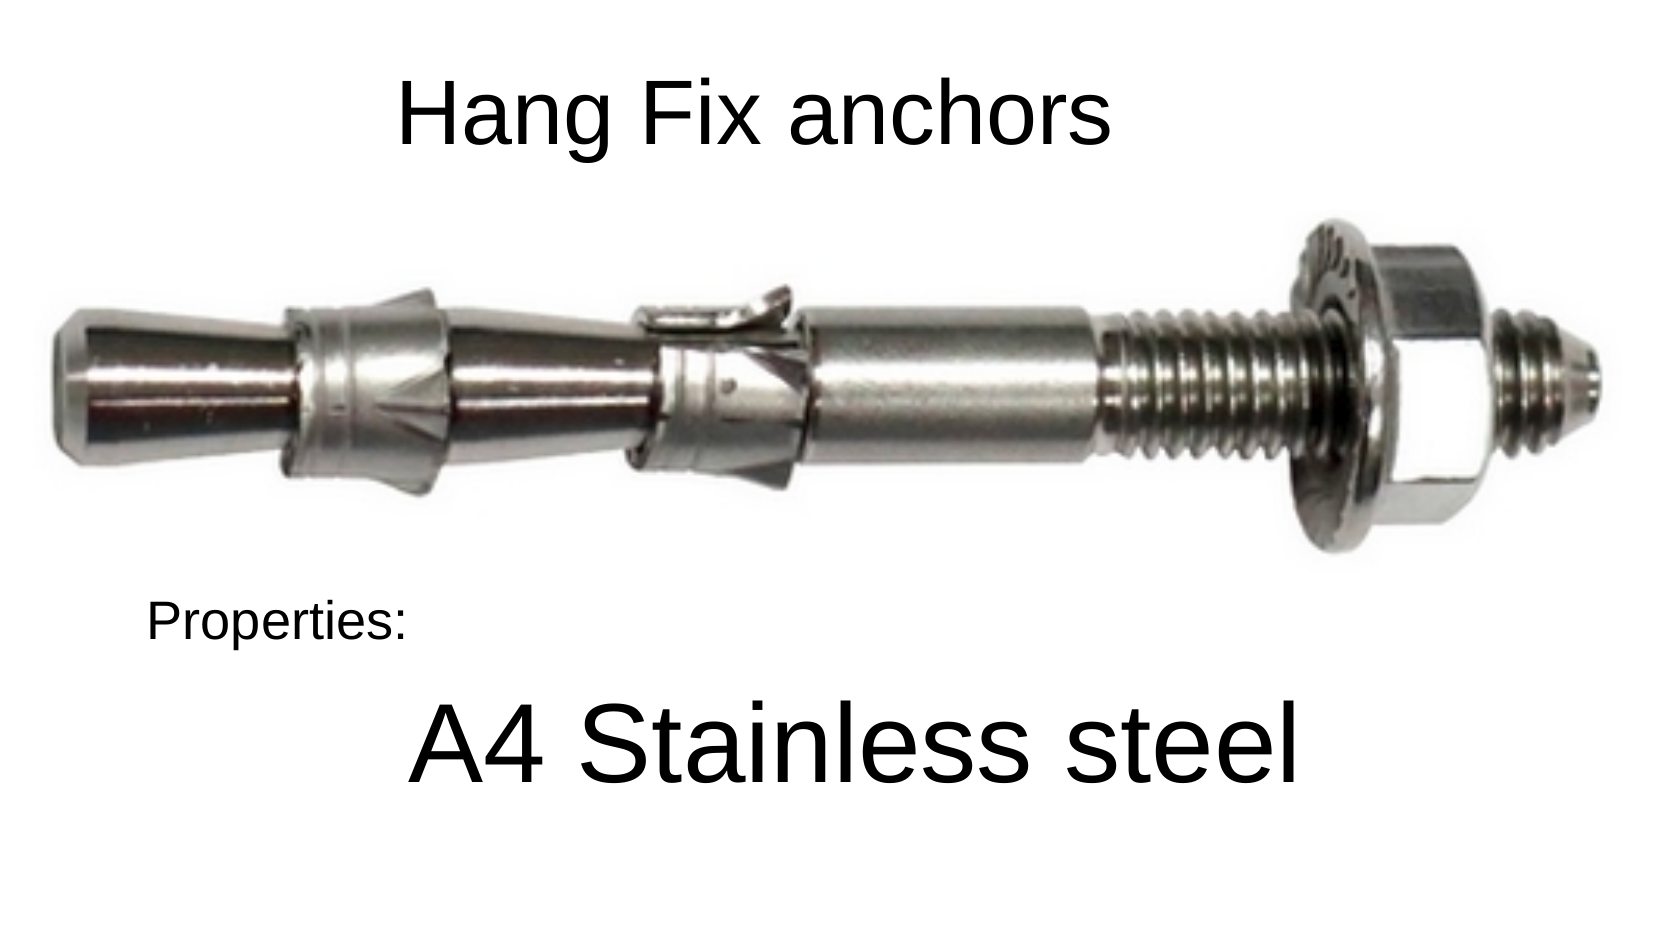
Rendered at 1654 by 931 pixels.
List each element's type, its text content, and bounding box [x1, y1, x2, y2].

picture [14, 210, 1622, 573]
list Properties: A4 Stainless steel [75, 590, 1564, 931]
title Hang Fix anchors [23, 35, 1512, 191]
